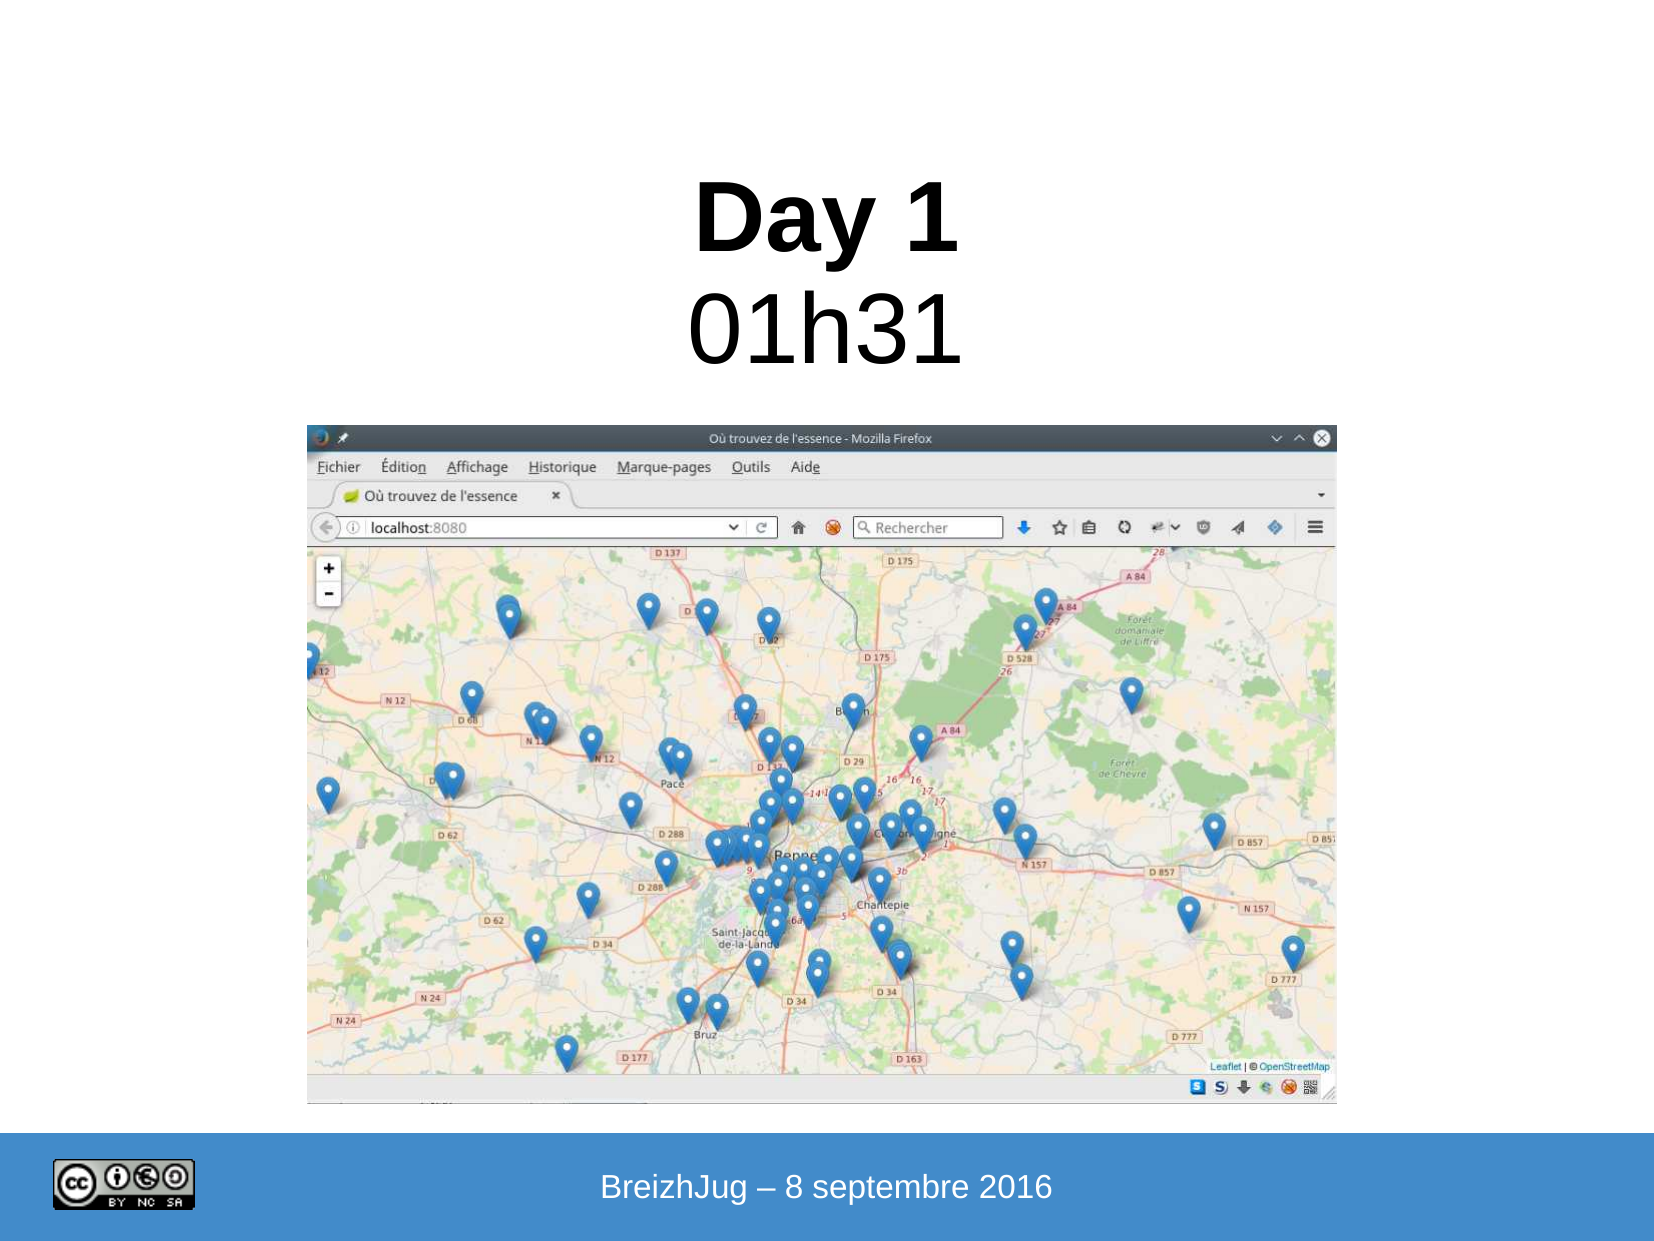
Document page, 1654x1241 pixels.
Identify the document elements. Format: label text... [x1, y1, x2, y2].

picture [53, 1159, 195, 1210]
picture [307, 425, 1337, 1104]
subtitle Day 1 01h31 [82, 49, 1571, 1010]
